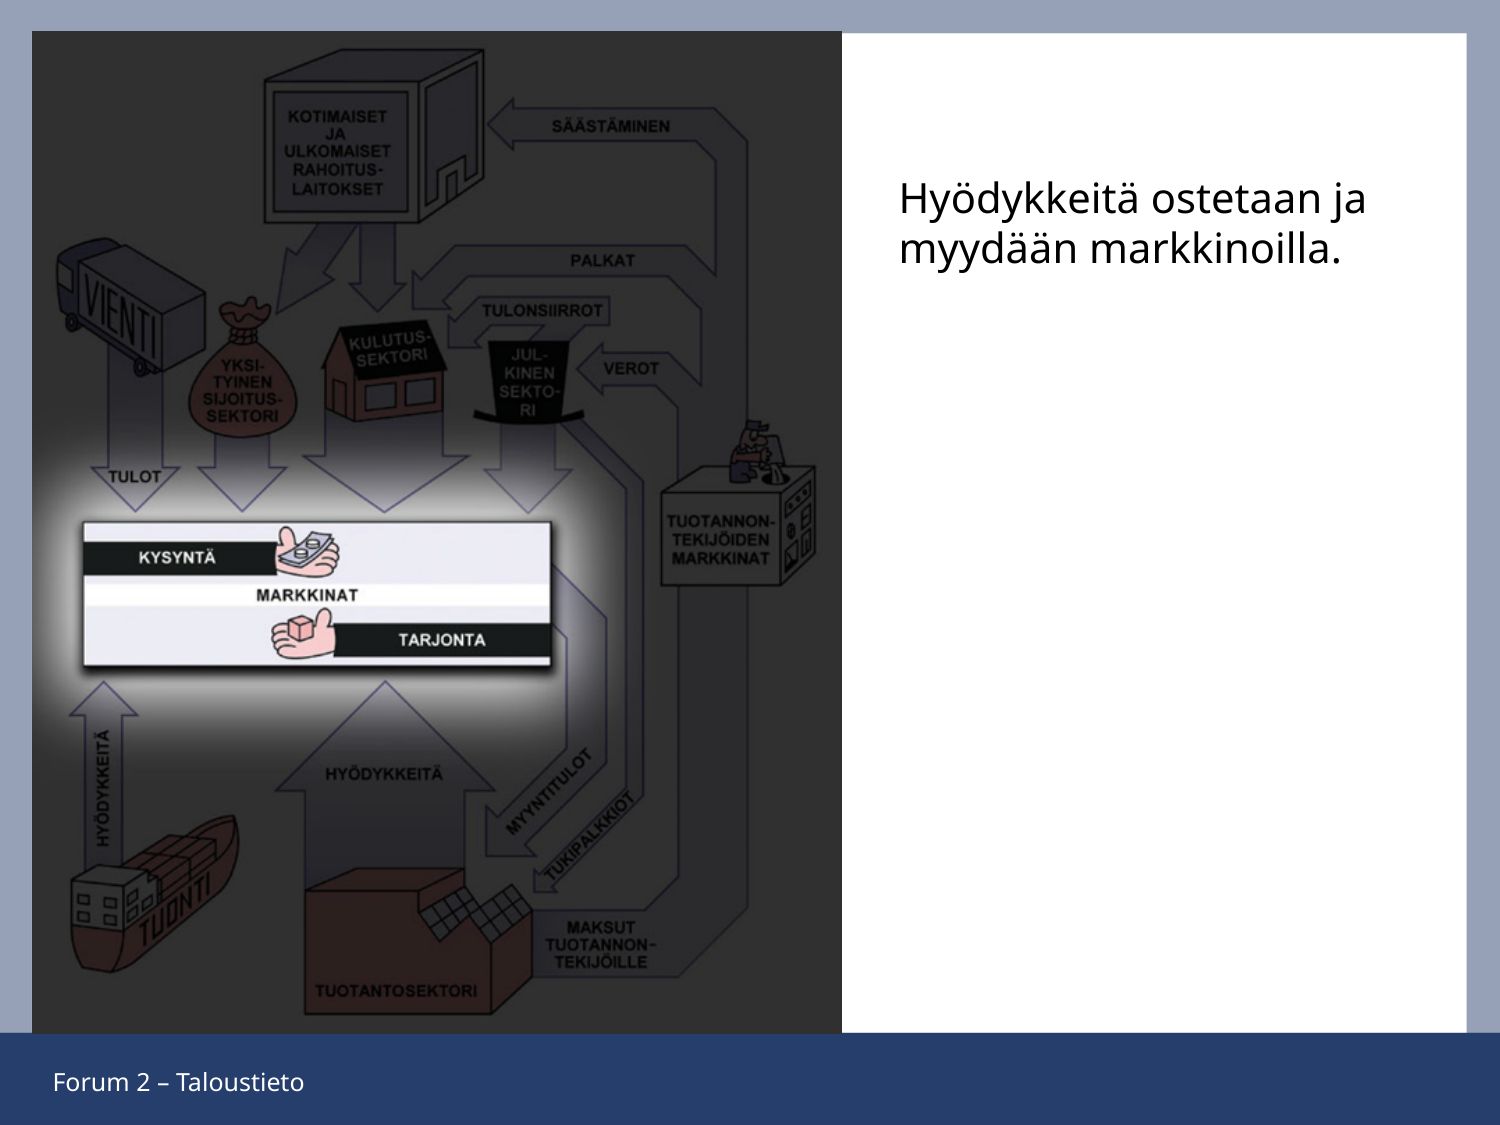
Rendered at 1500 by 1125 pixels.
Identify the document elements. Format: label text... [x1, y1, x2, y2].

picture [0, 0, 1500, 1125]
list Hyödykkeitä ostetaan ja myydään markkinoilla. [842, 156, 1477, 517]
